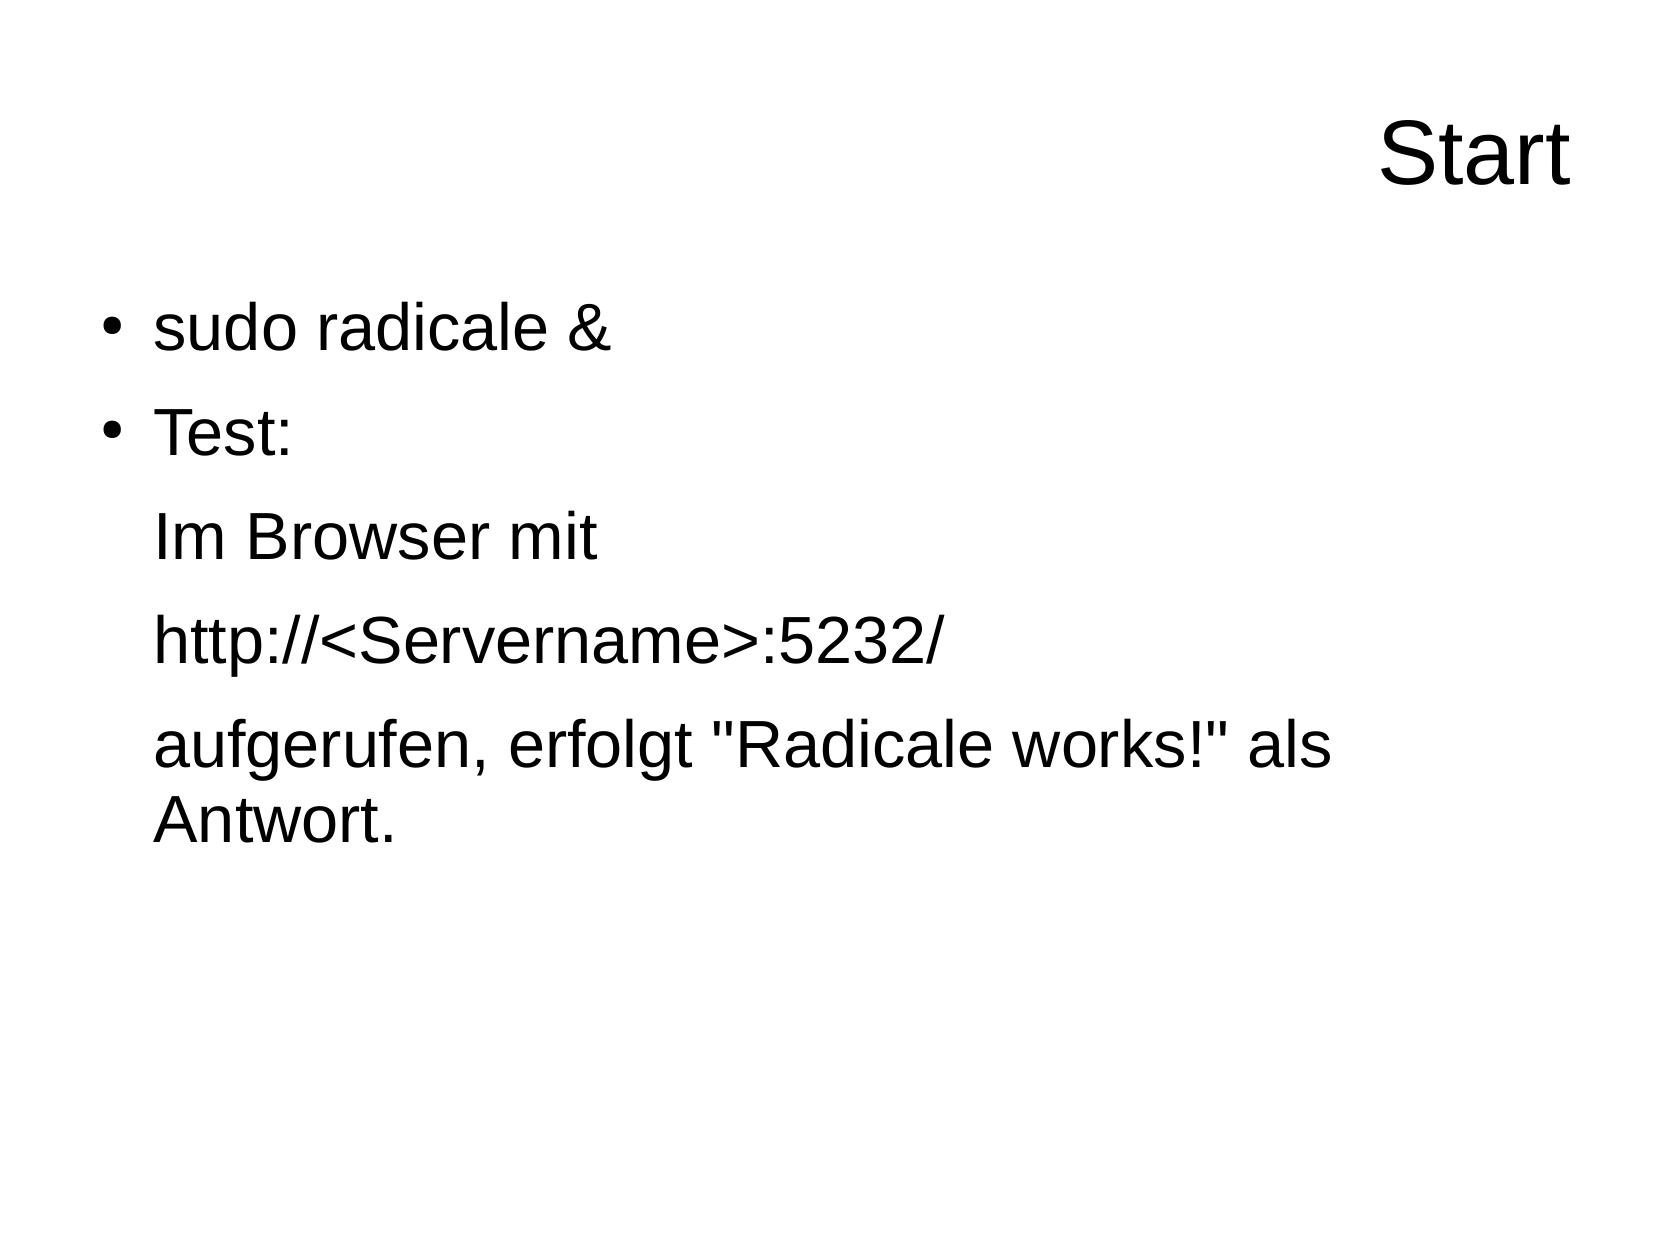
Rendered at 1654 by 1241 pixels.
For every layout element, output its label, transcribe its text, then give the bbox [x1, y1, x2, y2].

title Start [82, 49, 1571, 257]
list sudo radicale & Test: Im Browser mit http://<Servername>:5232/ aufgerufen, erfolgt "Radicale works!" als Antwort. [82, 290, 1571, 1109]
